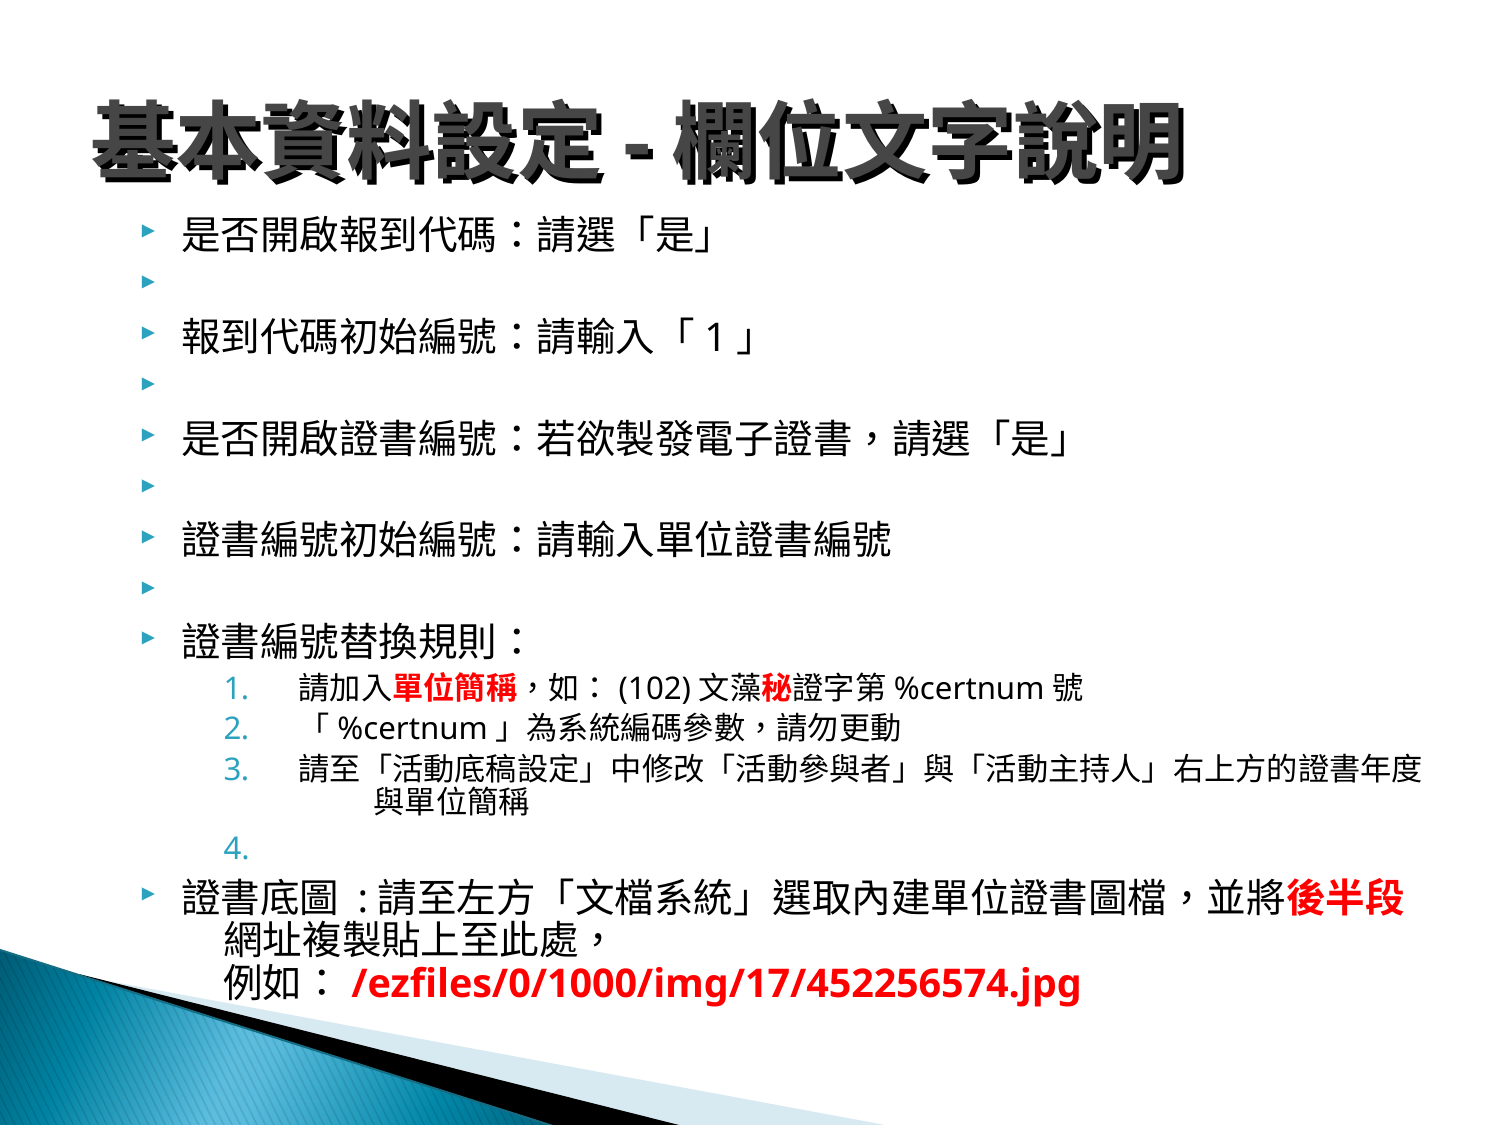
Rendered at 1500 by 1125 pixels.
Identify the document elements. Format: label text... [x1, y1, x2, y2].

list 是否開啟報到代碼：請選「是」 報到代碼初始編號：請輸入「1」 是否開啟證書編號：若欲製發電子證書，請選「是」 證書編號初始編號：請輸入單位證書編號 證書編號替換規則： 請加入單位簡稱，如：(102)文藻秘證字第%certnum號 「%certnum」為系統編碼參數，請勿更動 請至「活動底稿設定」中修改「活動參與者」與「活動主持人」右上方的證書年度與單位簡稱 證書底圖 :請至左方「文檔系統」選取內建單位證書圖檔，並將後半段網址複製貼上至此處， 例如：/ezfiles/0/1000/img/17/452256574.jpg [88, 208, 1439, 1047]
title 基本資料設定-欄位文字說明 [75, 45, 1426, 233]
